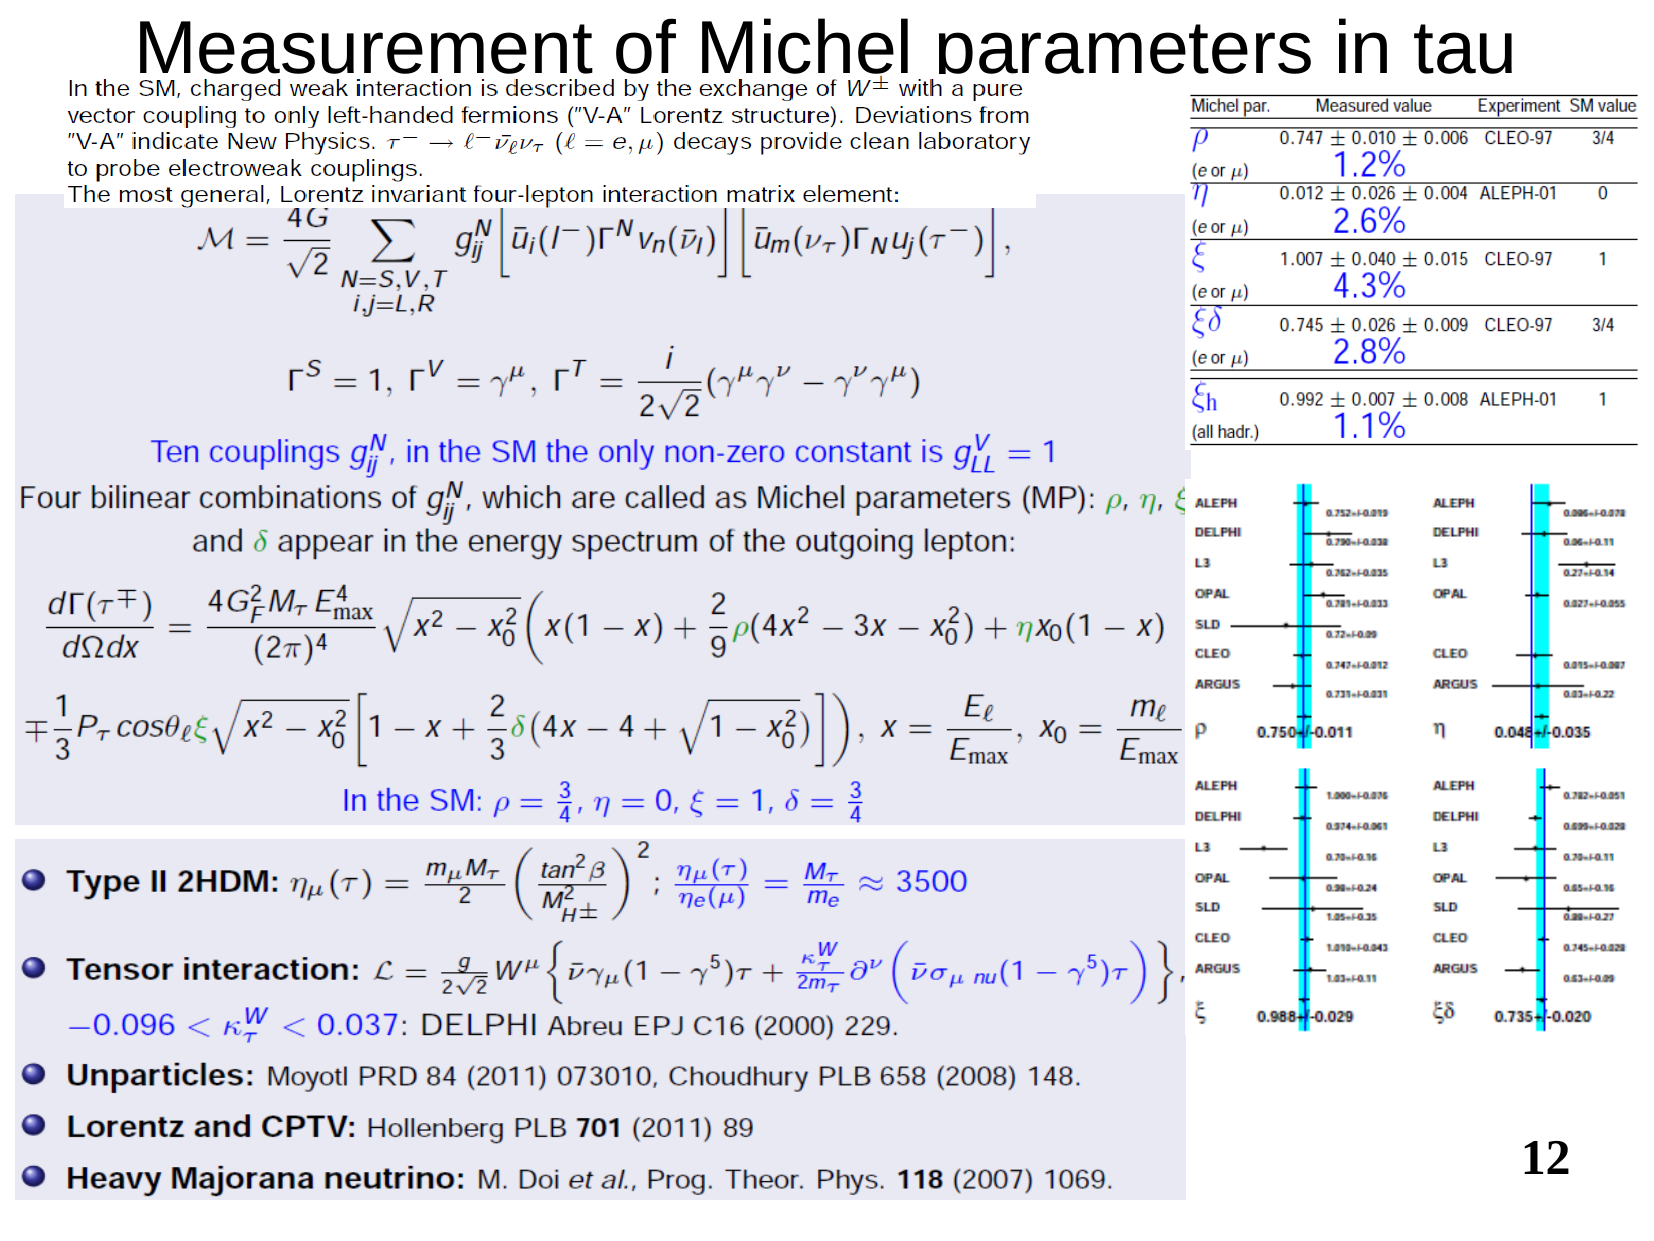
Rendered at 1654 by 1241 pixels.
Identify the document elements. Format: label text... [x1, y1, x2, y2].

title Measurement of Michel parameters in tau [82, 5, 1571, 91]
picture [15, 74, 1642, 1201]
